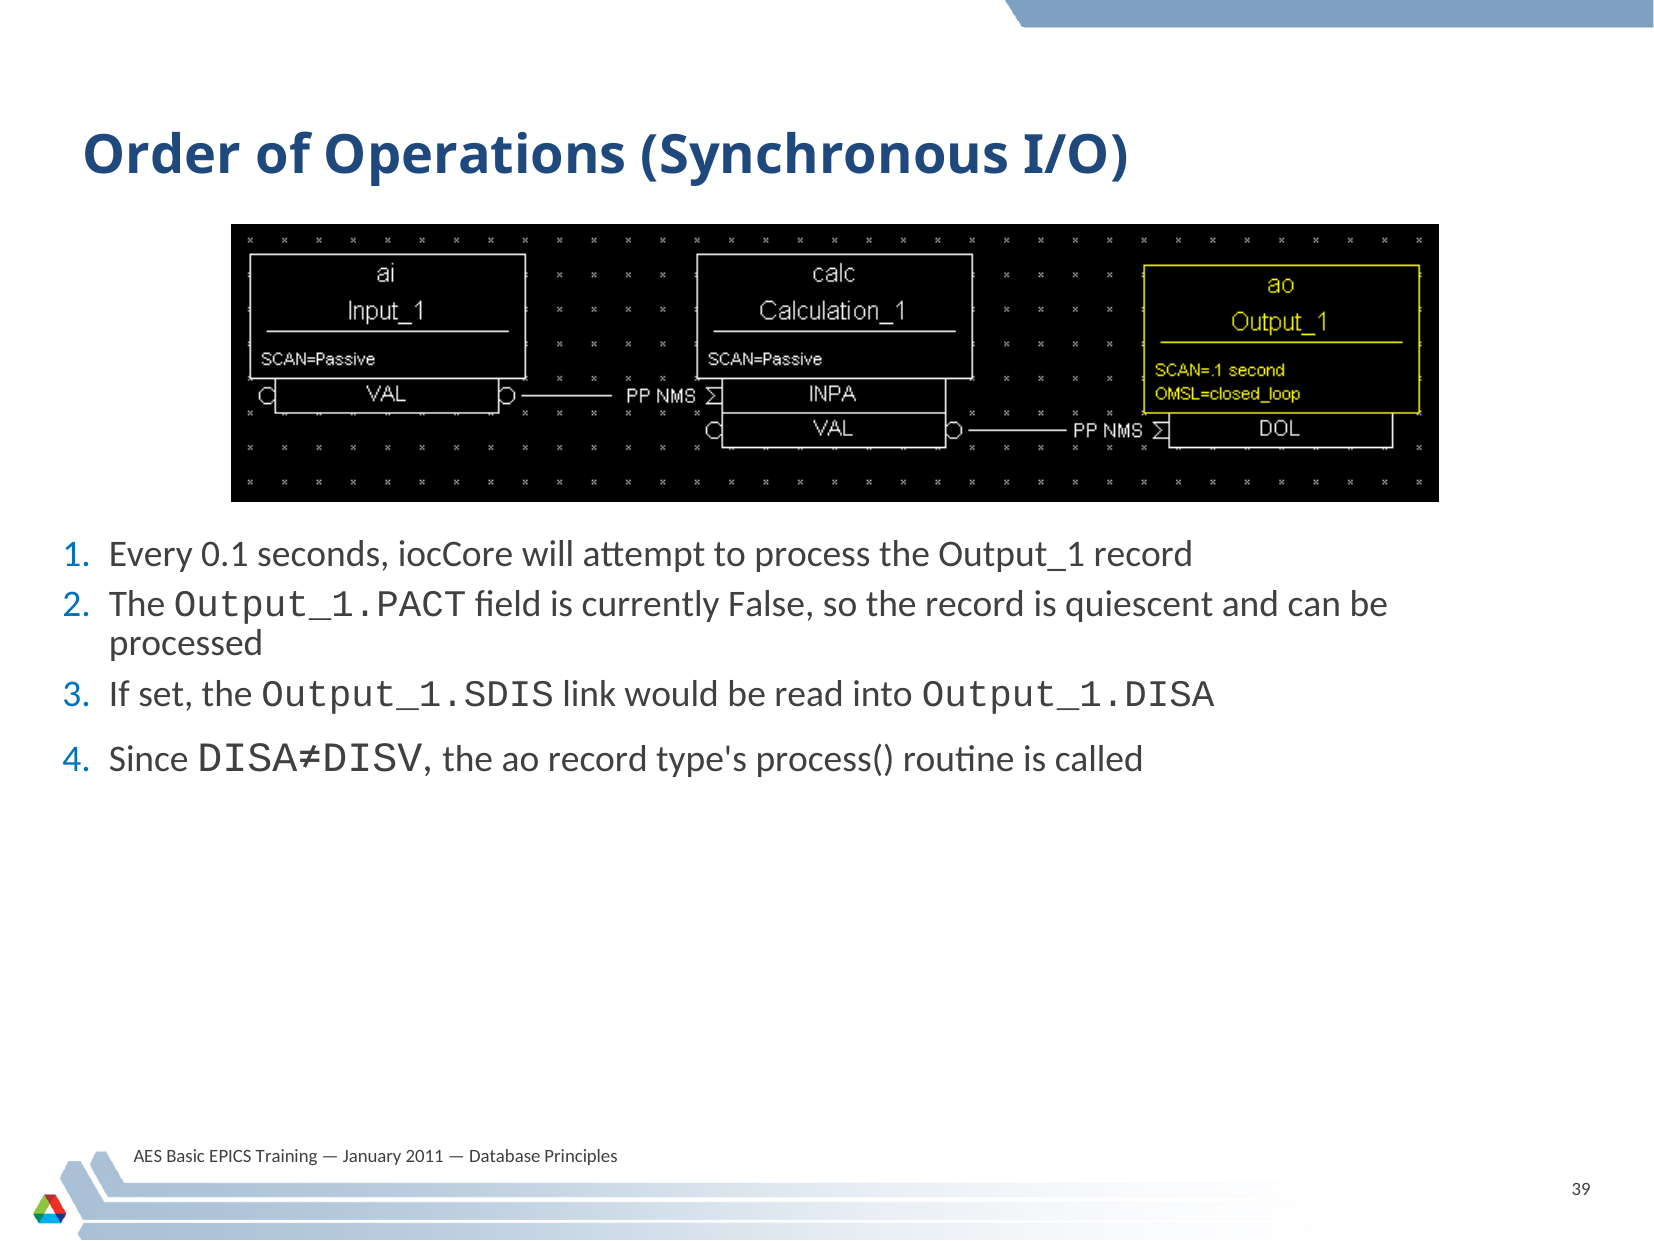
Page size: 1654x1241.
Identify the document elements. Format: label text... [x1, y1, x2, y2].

title Order of Operations (Synchronous I/O) [82, 121, 1571, 185]
picture [0, 0, 1654, 29]
picture [0, 1143, 1654, 1240]
list Every 0.1 seconds, iocCore will attempt to process the Output_1 record The Output_1.PACT field is currently False, so the record is quiescent and can be processed If set, the Output_1.SDIS link would be read into Output_1.DISA Since DISA≠DISV, the ao record type's process() routine is called [62, 538, 1498, 799]
picture [231, 224, 1439, 502]
